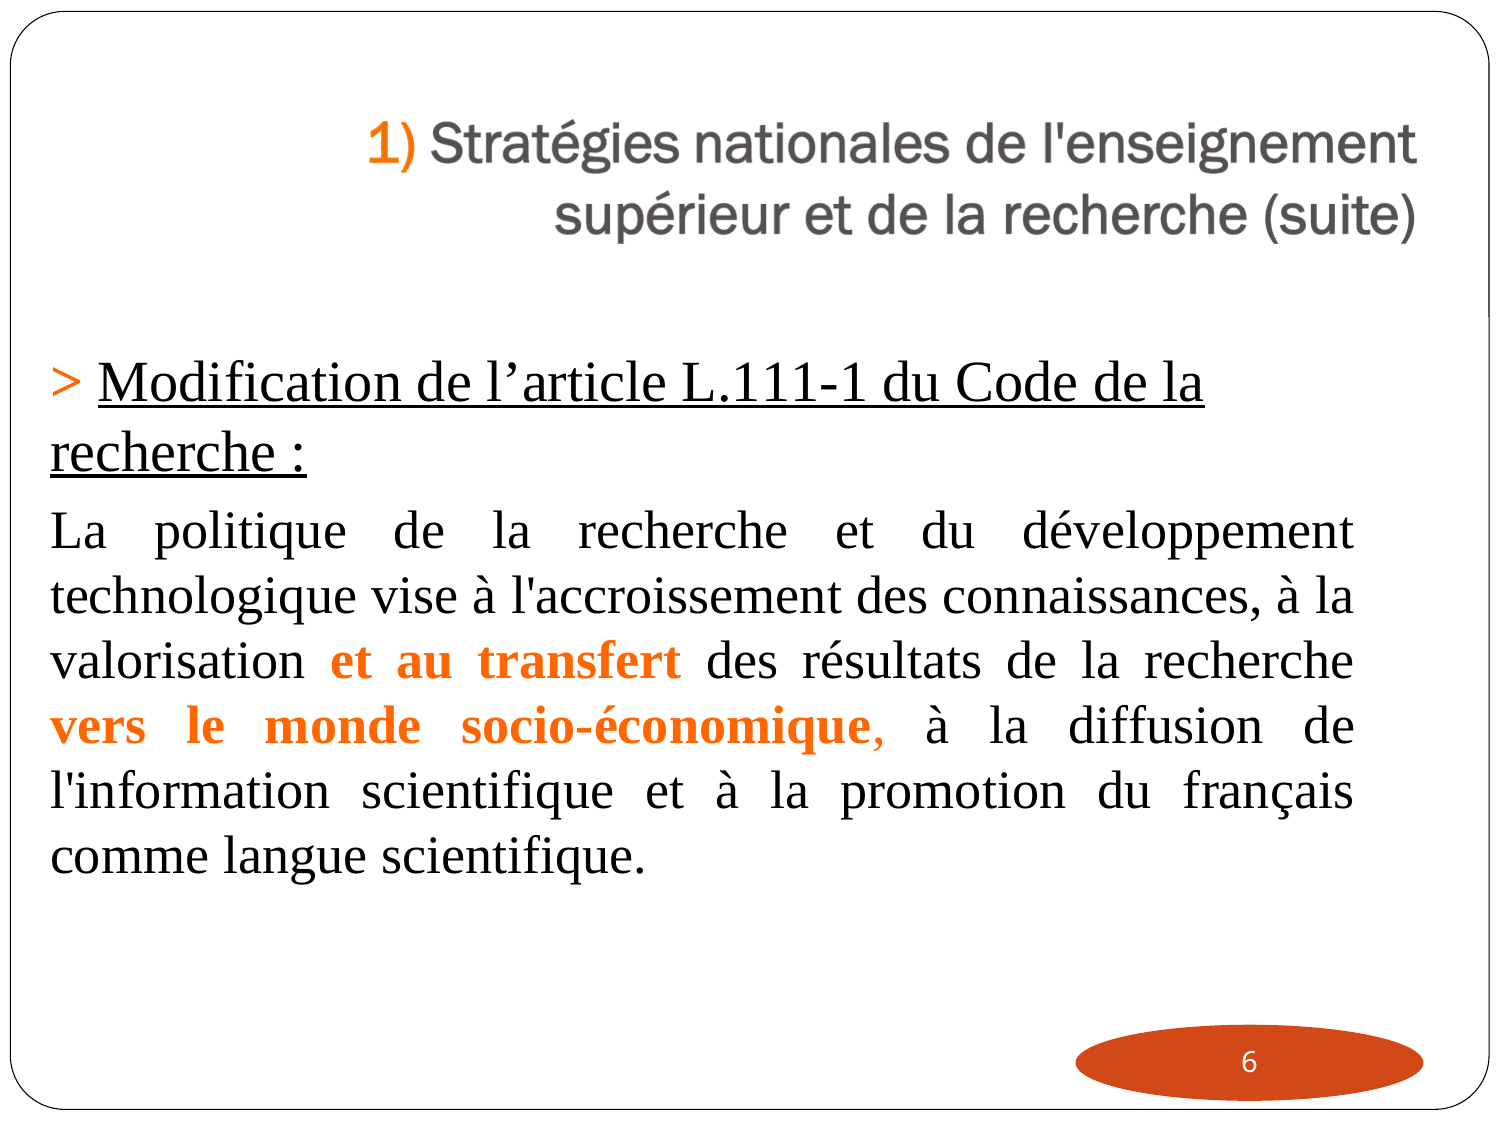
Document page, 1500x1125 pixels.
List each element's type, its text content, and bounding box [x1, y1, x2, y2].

text_box <numéro> [1075, 1024, 1424, 1101]
text_box > Modification de l’article L.111-1 du Code de la recherche : La politique de la recherche et du développement technologique vise à l'accroissement des connaissances, à la valorisation et au transfert des résultats de la recherche vers le monde socio-économique, à la diffusion de l'information scientifique et à la promotion du français comme langue scientifique. [50, 277, 1356, 950]
picture [198, 98, 1432, 260]
